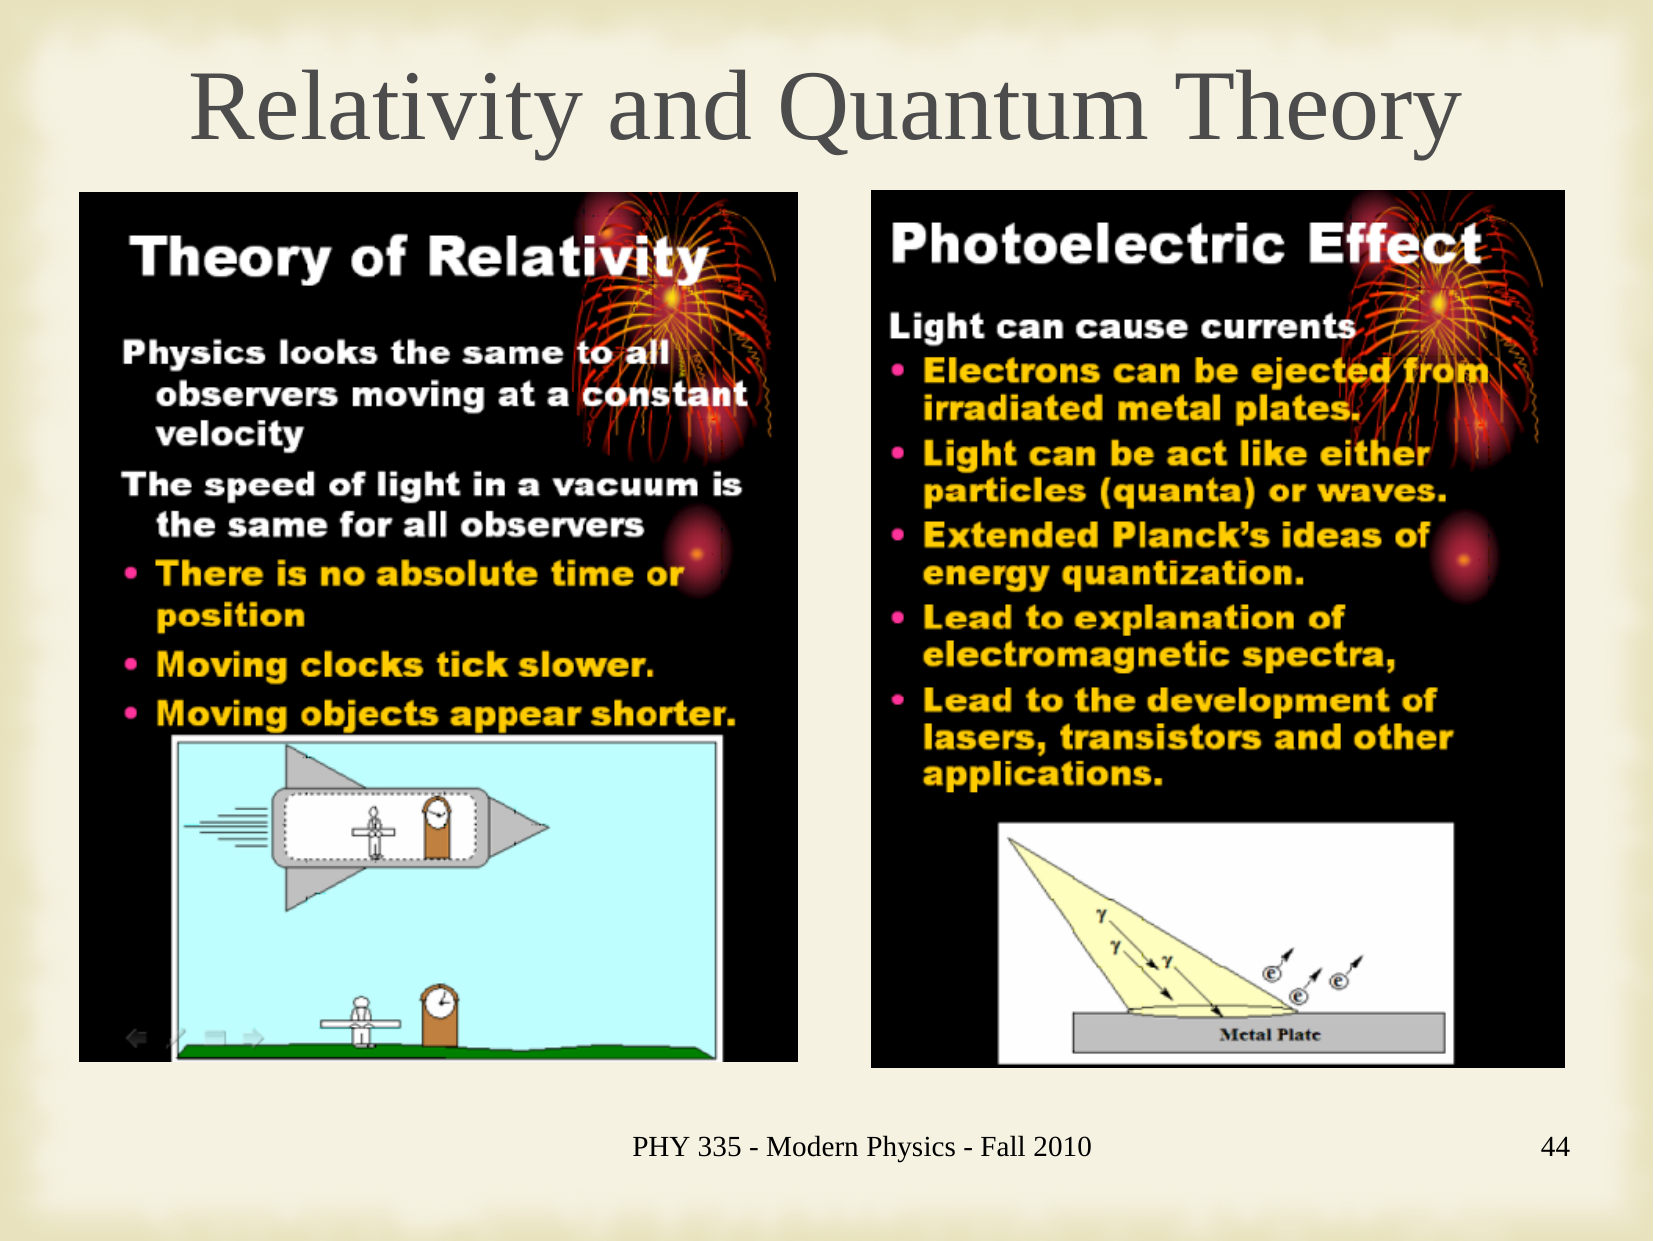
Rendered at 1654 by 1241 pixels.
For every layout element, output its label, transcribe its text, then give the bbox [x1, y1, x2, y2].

title Relativity and Quantum Theory [82, 9, 1571, 202]
picture [0, 0, 1653, 1241]
